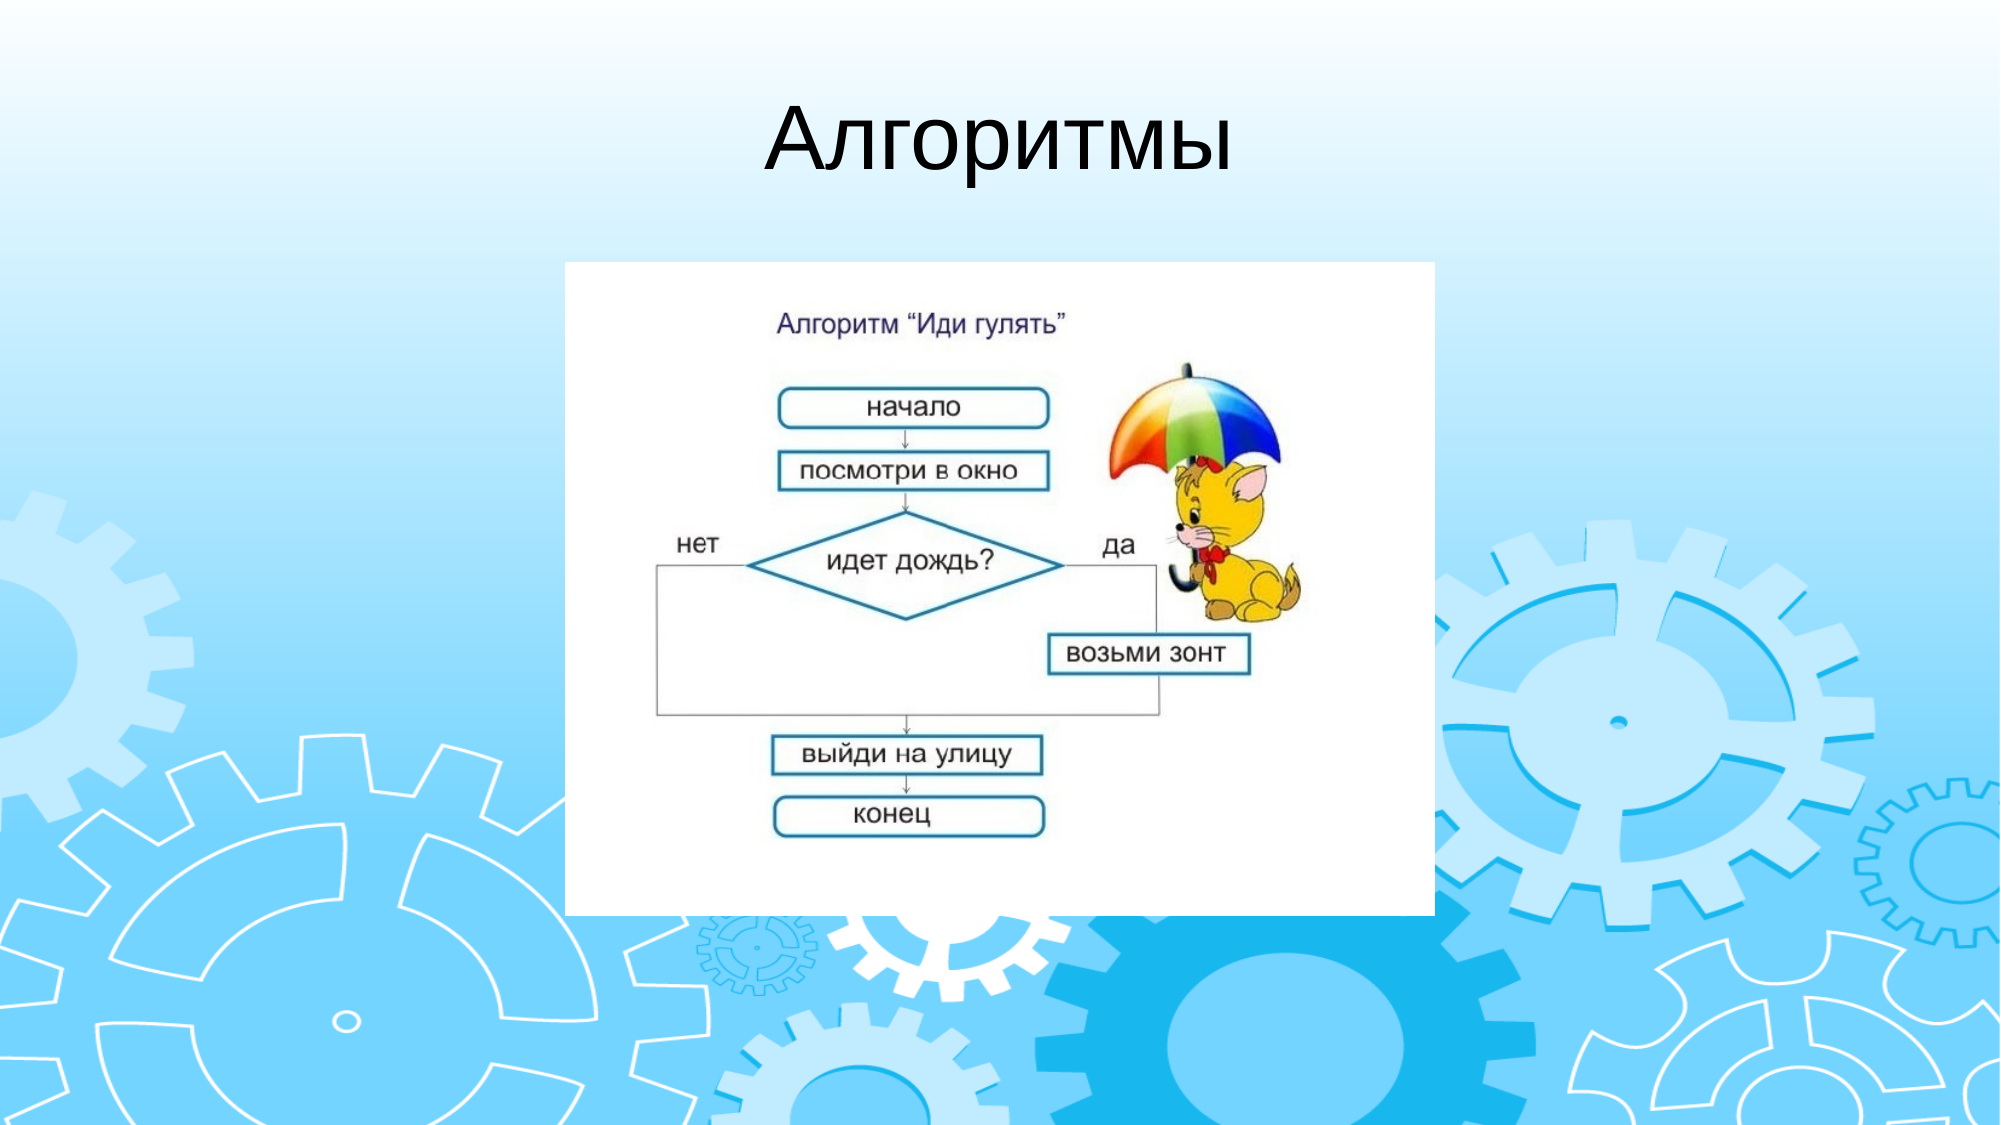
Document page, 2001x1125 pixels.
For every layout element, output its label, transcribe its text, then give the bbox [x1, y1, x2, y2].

title Алгоритмы [99, 44, 1900, 233]
picture [565, 263, 1435, 916]
